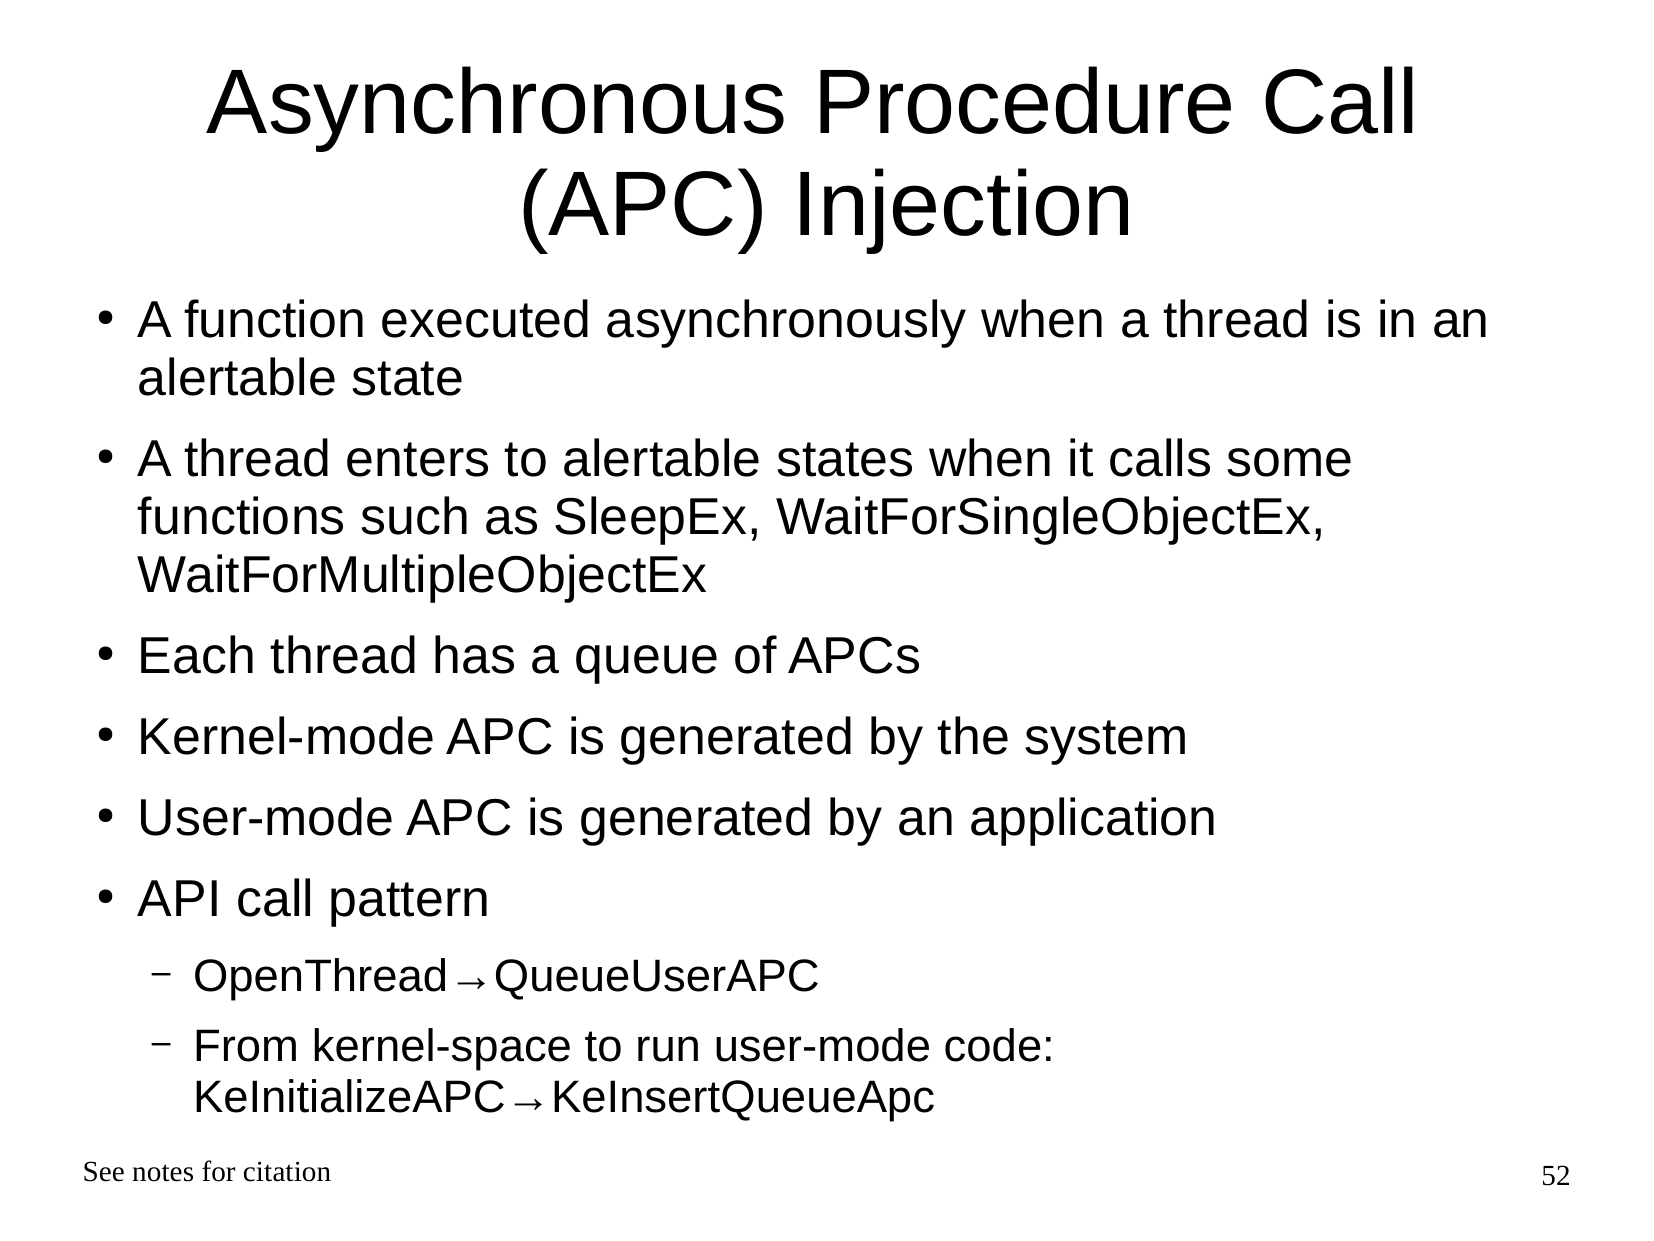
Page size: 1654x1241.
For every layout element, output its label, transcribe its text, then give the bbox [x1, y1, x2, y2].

list A function executed asynchronously when a thread is in an alertable state A thread enters to alertable states when it calls some functions such as SleepEx, WaitForSingleObjectEx, WaitForMultipleObjectEx Each thread has a queue of APCs Kernel-mode APC is generated by the system User-mode APC is generated by an application API call pattern OpenThread→QueueUserAPC From kernel-space to run user-mode code: KeInitializeAPC→KeInsertQueueApc [82, 290, 1576, 1126]
title Asynchronous Procedure Call (APC) Injection [82, 49, 1571, 257]
